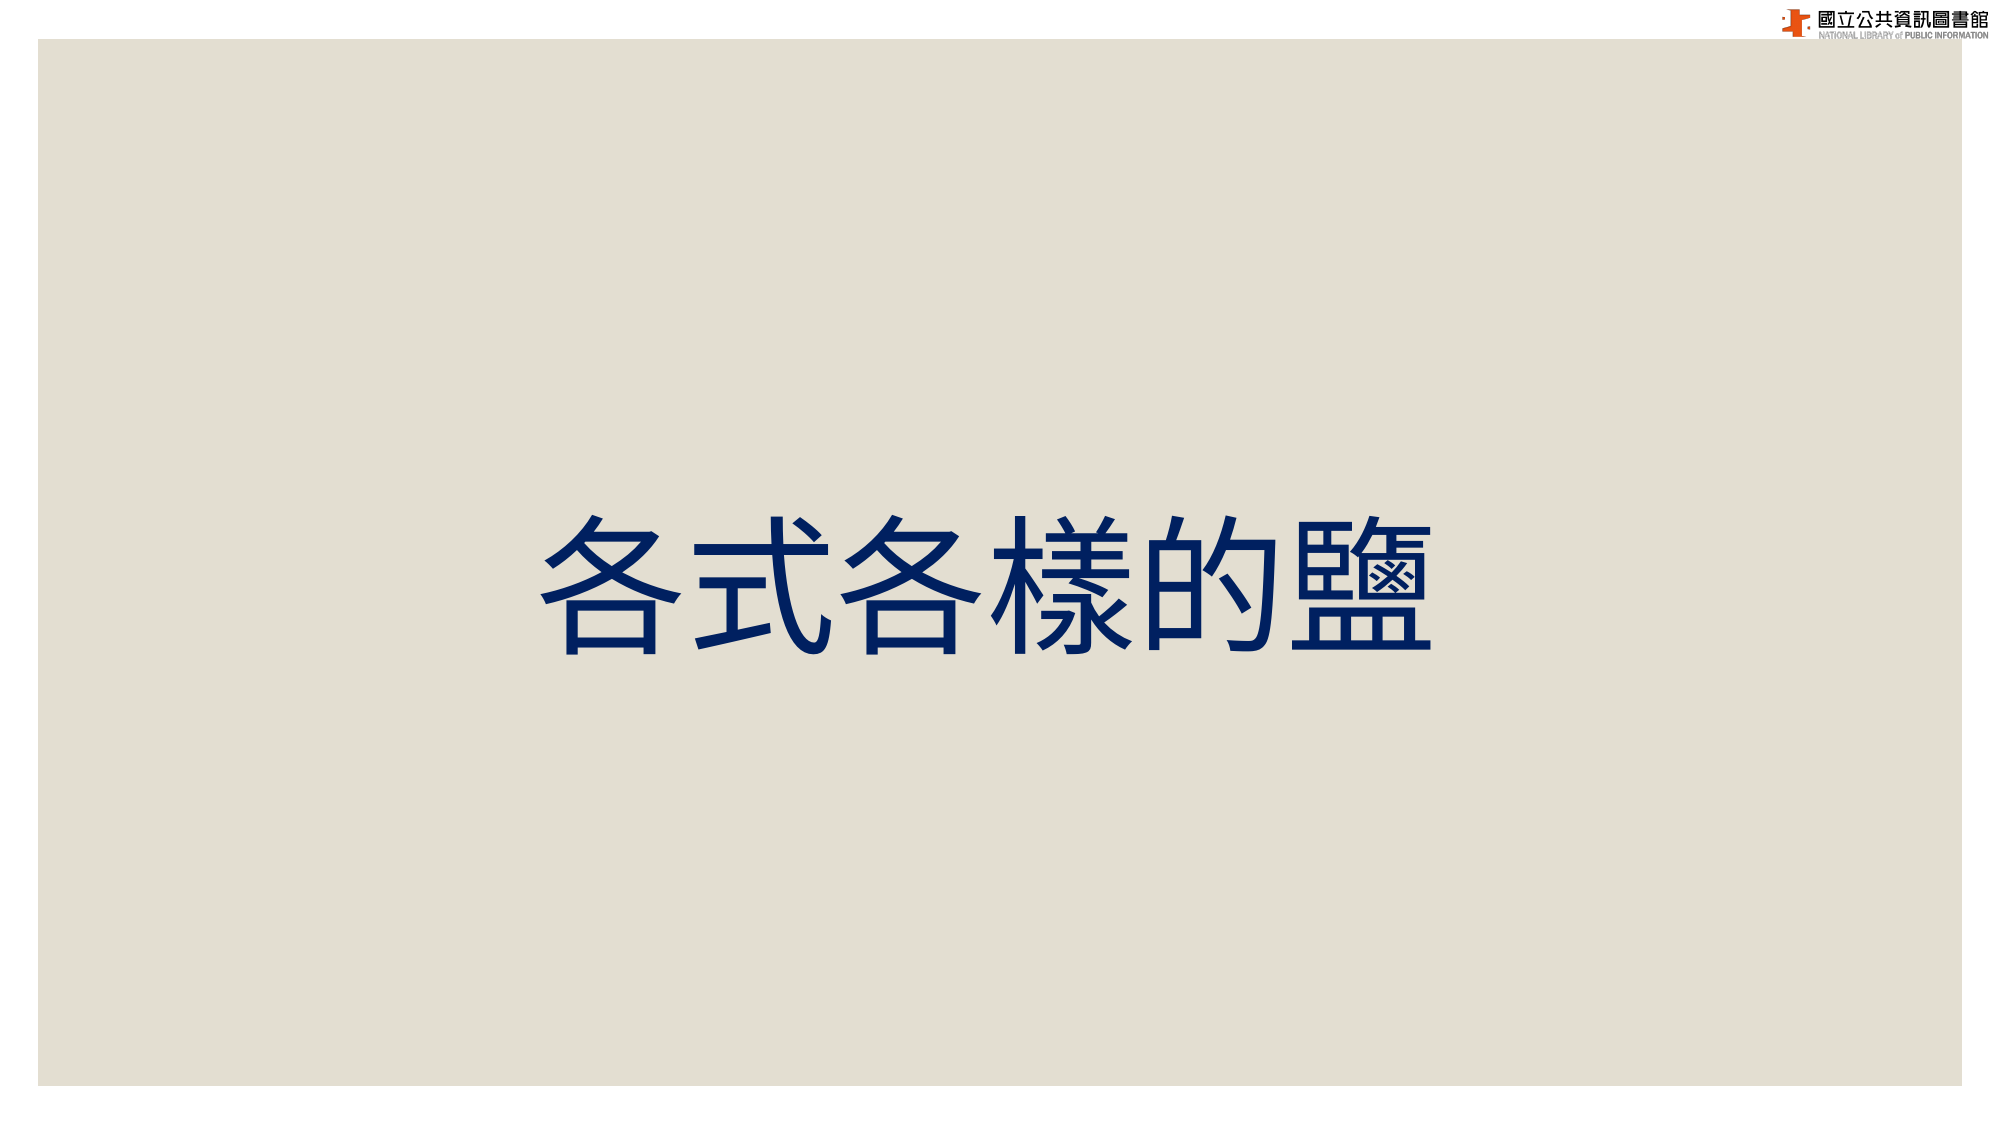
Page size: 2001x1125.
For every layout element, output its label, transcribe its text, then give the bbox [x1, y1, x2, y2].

text_box 各式各樣的鹽 [522, 485, 1452, 680]
